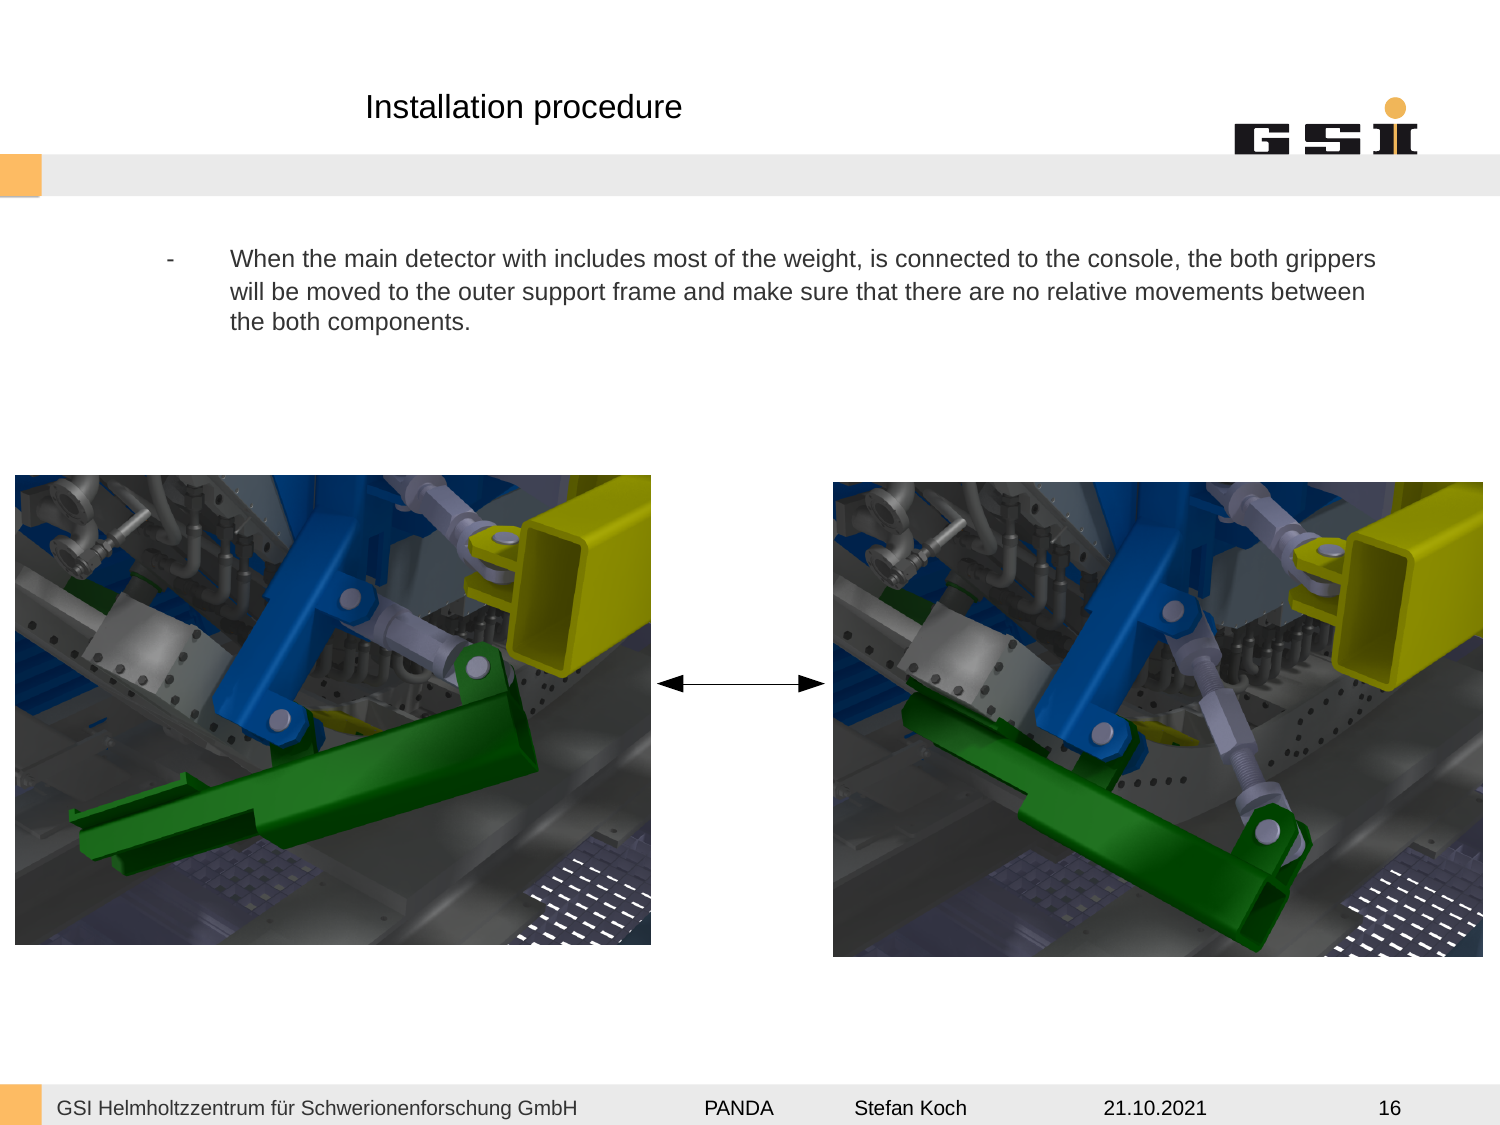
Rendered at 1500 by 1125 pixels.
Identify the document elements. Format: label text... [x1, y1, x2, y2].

text_box - When the main detector with includes most of the weight, is connected to the console, the both grippers will be moved to the outer support frame and make sure that there are no relative movements between the both components. [69, 218, 1417, 1023]
text_box Installation procedure [195, 80, 1186, 162]
picture [1233, 95, 1419, 154]
picture [15, 475, 651, 946]
picture [833, 482, 1483, 957]
